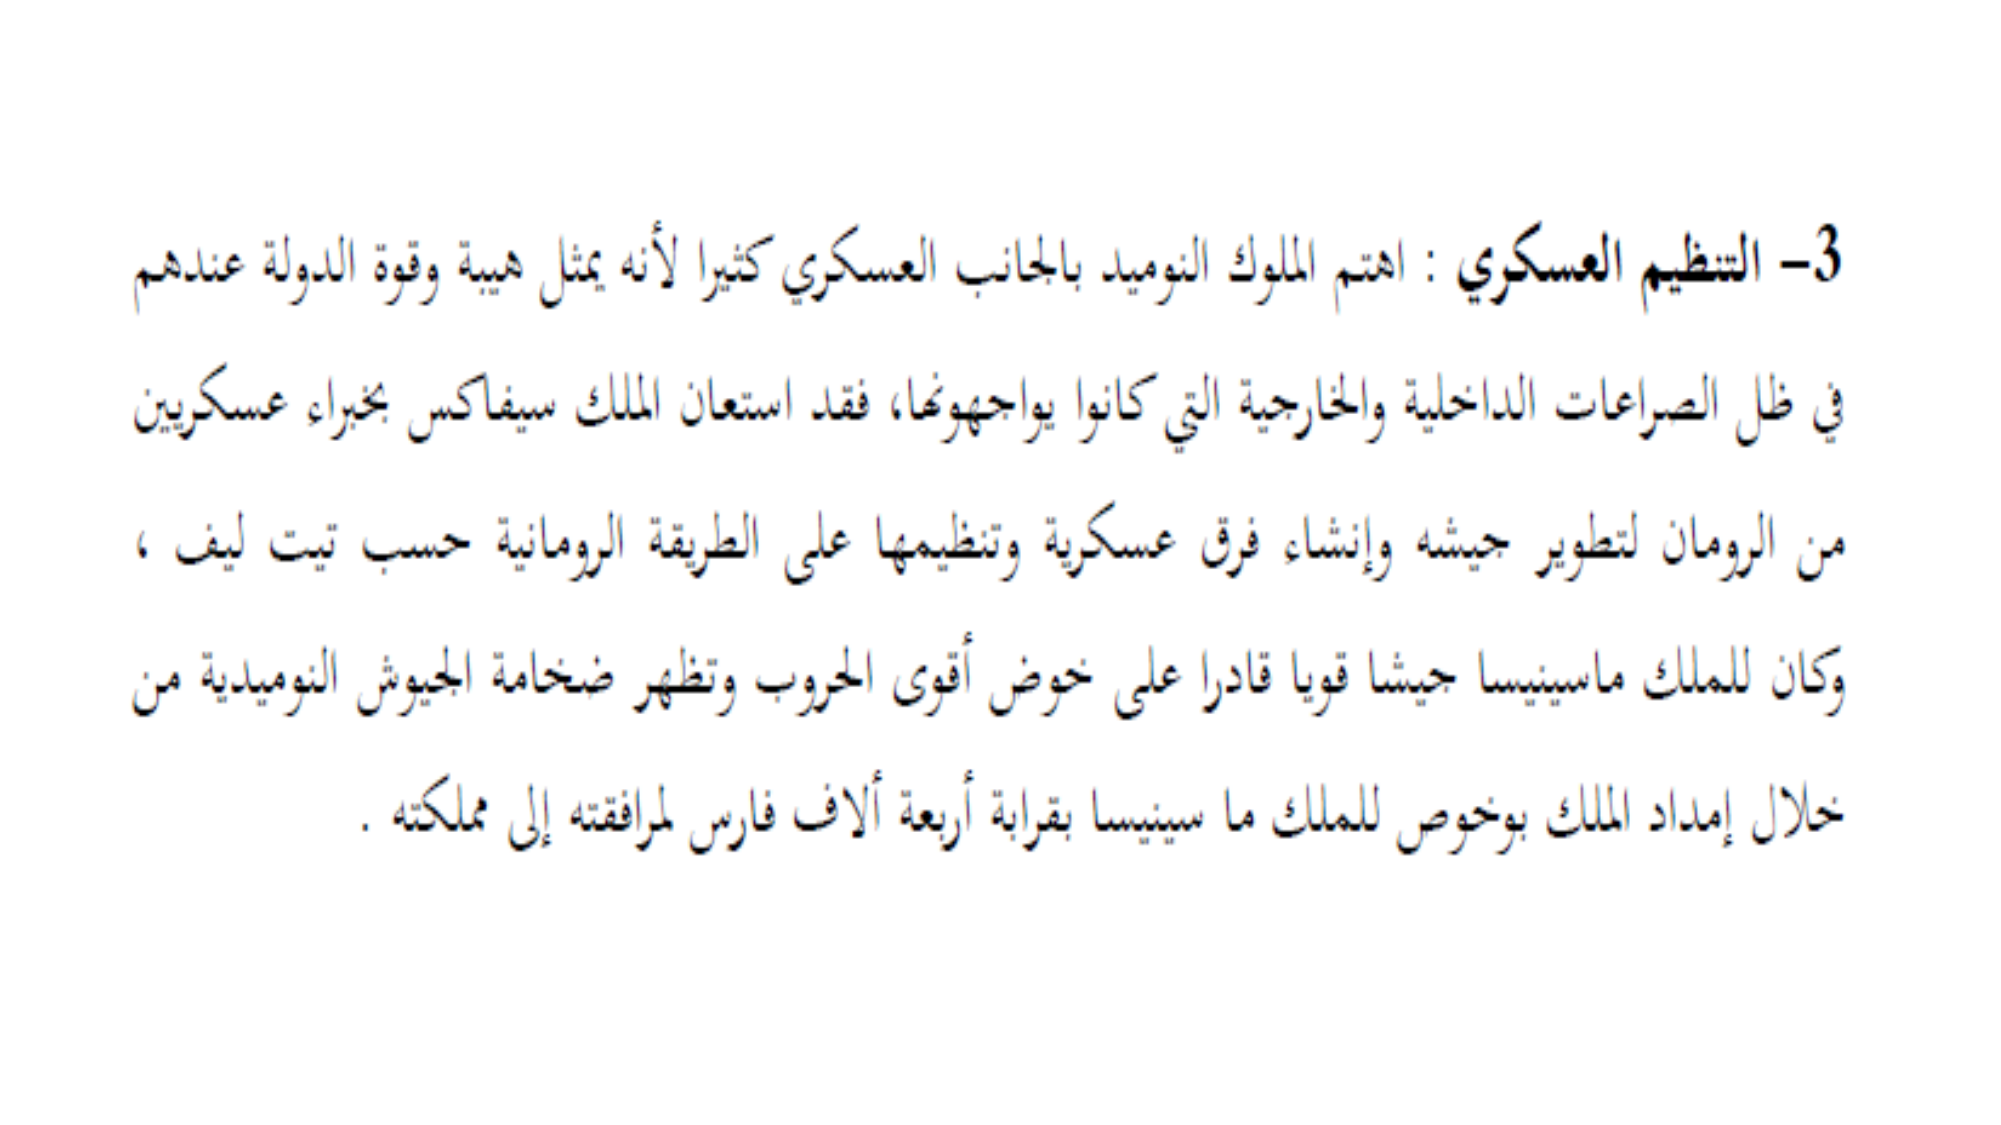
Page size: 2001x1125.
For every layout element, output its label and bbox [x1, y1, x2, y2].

picture [94, 205, 1906, 920]
